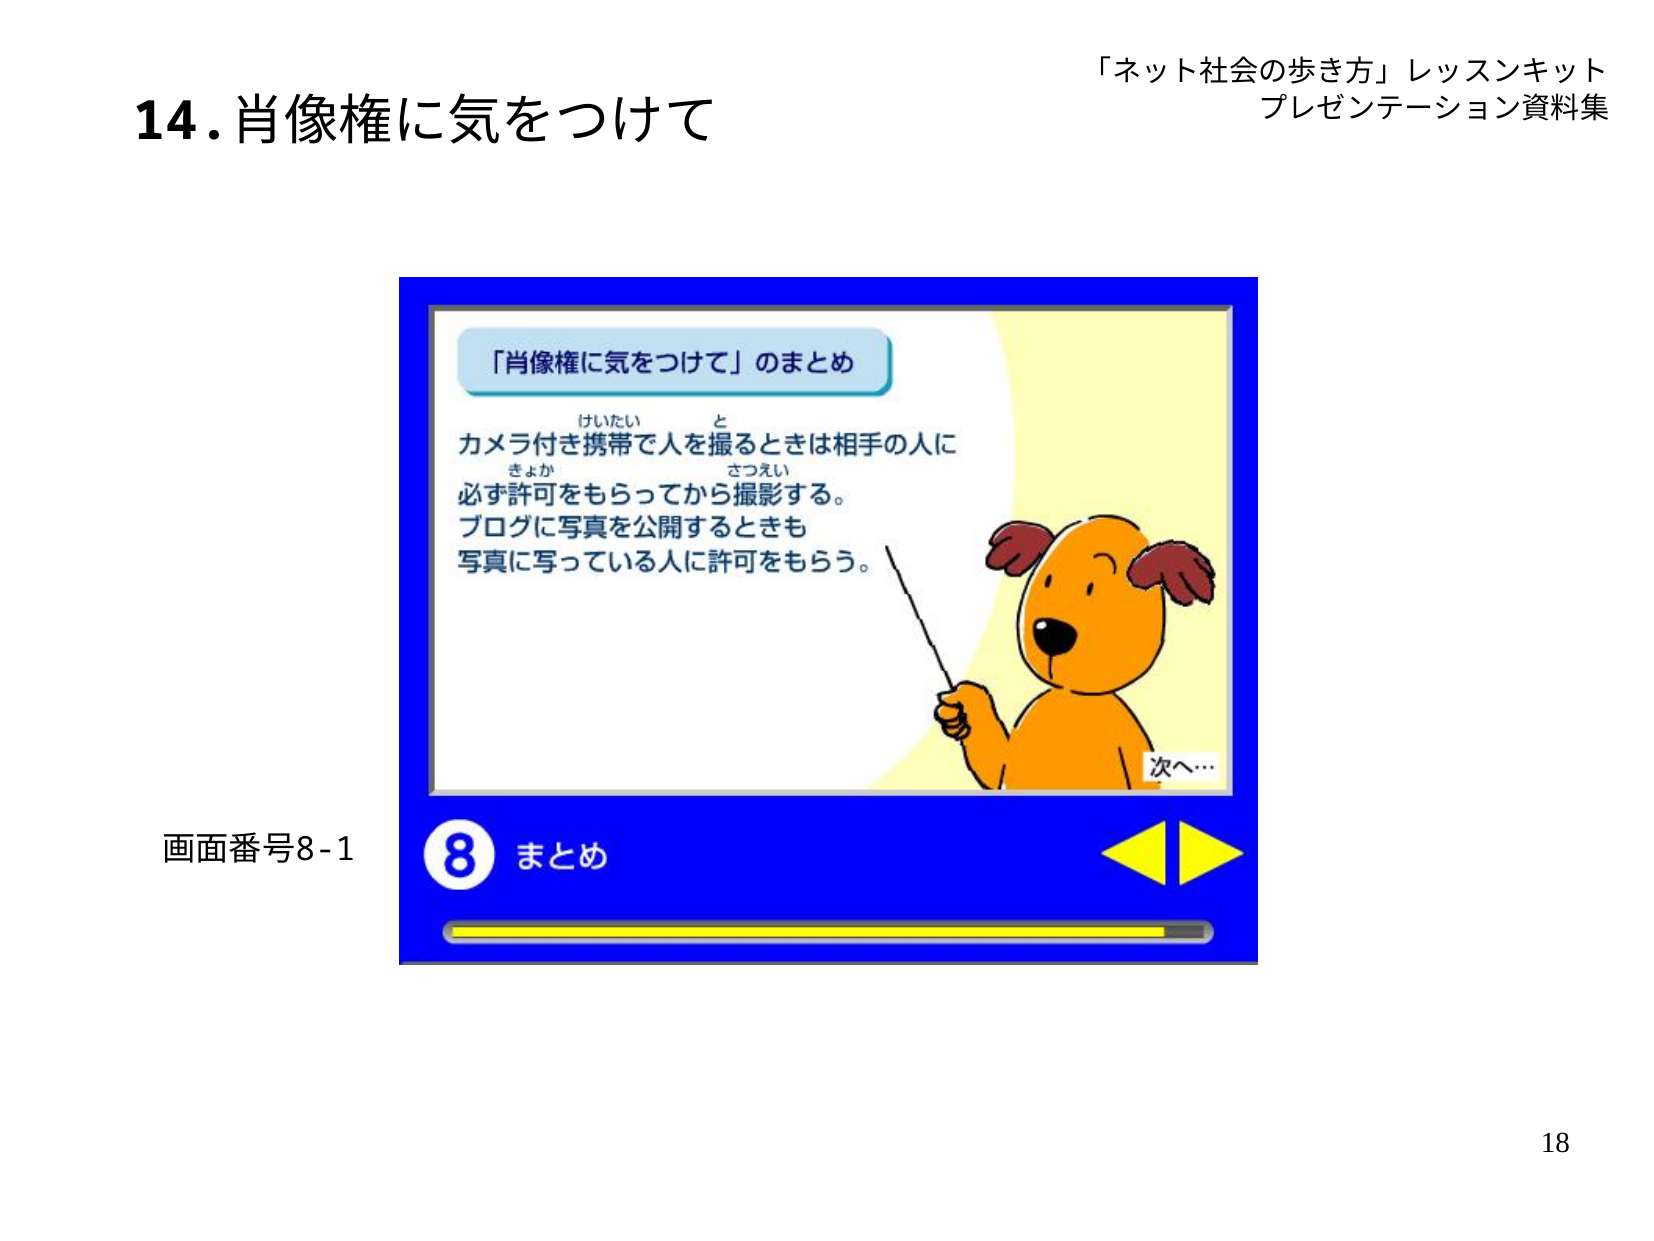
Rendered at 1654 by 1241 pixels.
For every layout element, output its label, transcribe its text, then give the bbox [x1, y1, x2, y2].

picture [399, 277, 1258, 965]
text_box 14.肖像権に気をつけて [118, 88, 1093, 158]
text_box 「ネット社会の歩き方」レッスンキット プレゼンテーション資料集 [1062, 44, 1625, 134]
text_box 画面番号8-1 [147, 826, 384, 875]
